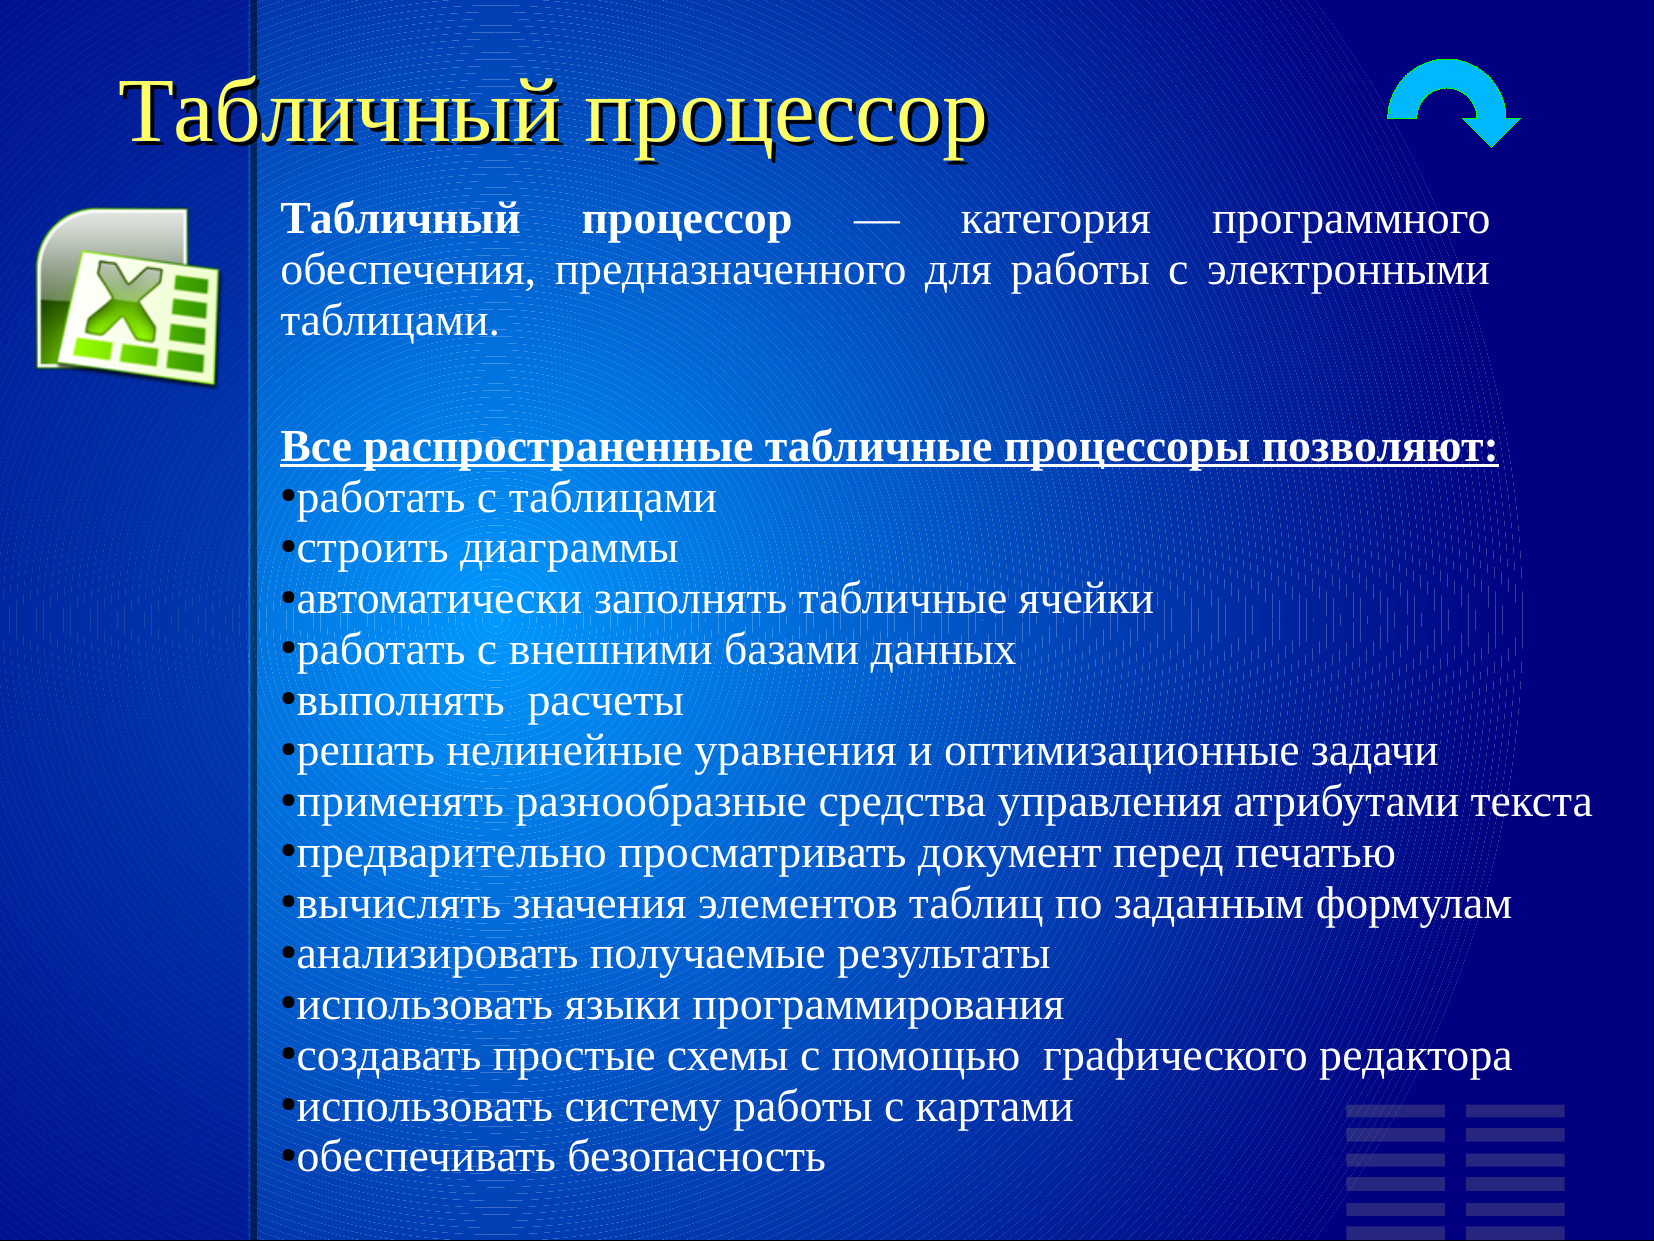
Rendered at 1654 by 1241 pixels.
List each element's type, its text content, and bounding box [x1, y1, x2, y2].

picture [27, 196, 228, 397]
title Табличный процессор [118, 14, 1531, 207]
text_box Все распространенные табличные процессоры позволяют: работать с таблицами строить диаграммы автоматически заполнять табличные ячейки работать с внешними базами данных выполнять расчеты решать нелинейные уравнения и оптимизационные задачи применять разнообразные средства управления атрибутами текста предварительно просматривать документ перед печатью вычислять значения элементов таблиц по заданным формулам анализировать получаемые результаты использовать языки программирования создавать простые схемы с помощью графического редактора использовать систему работы с картами обеспечивать безопасность [265, 413, 1625, 1195]
text_box [1387, 59, 1521, 148]
text_box Табличный процессор — категория программного обеспечения, предназначенного для работы с электронными таблицами. [265, 185, 1506, 355]
